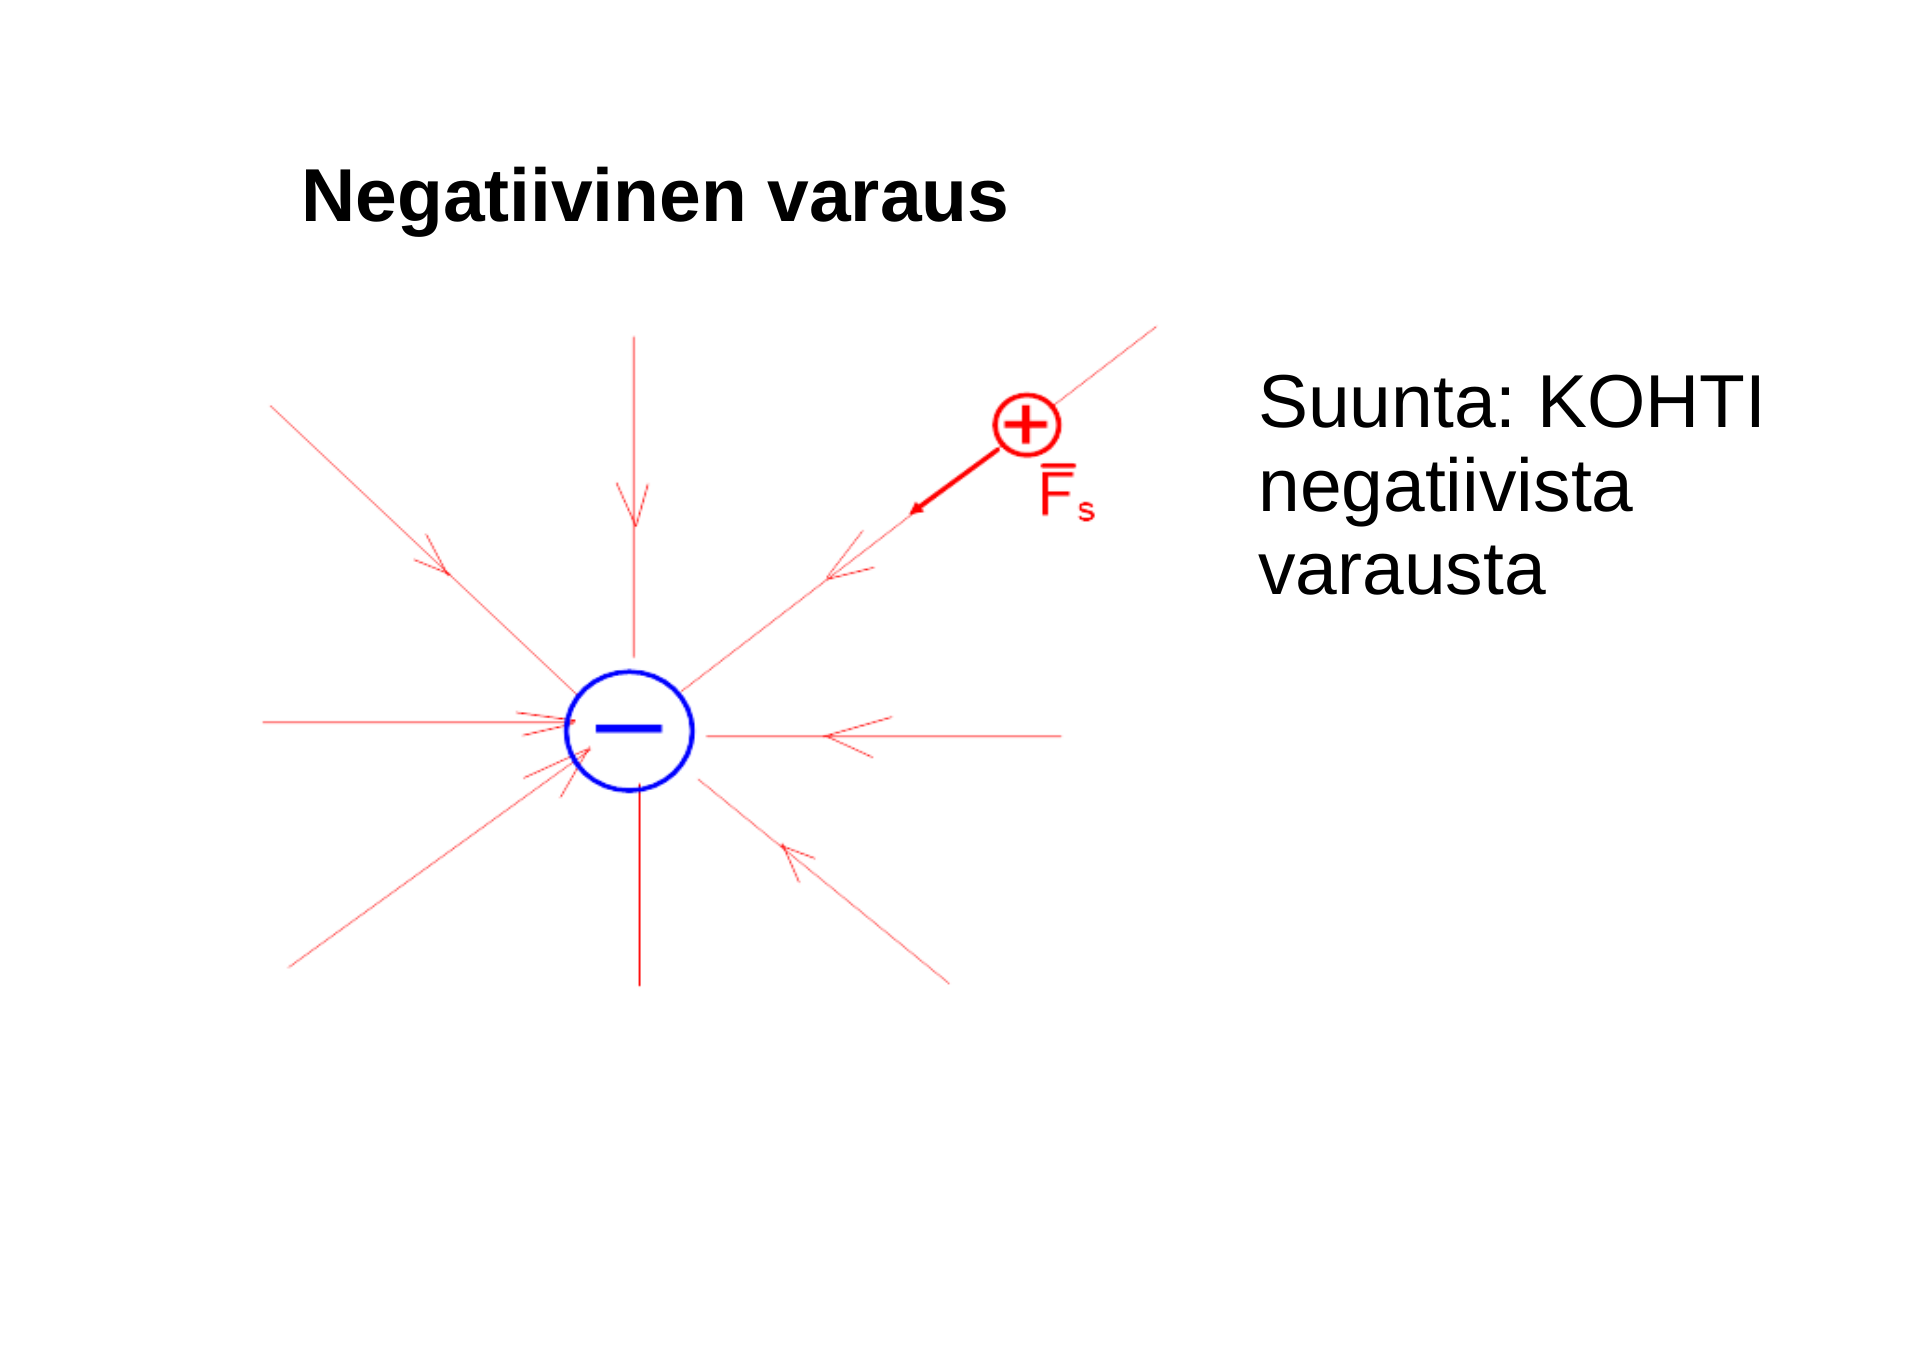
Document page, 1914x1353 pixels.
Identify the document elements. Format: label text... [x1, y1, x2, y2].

picture [226, 280, 1162, 1018]
text_box Suunta: KOHTI negatiivista varausta [1243, 347, 1860, 731]
text_box Negatiivinen varaus [286, 141, 1162, 280]
